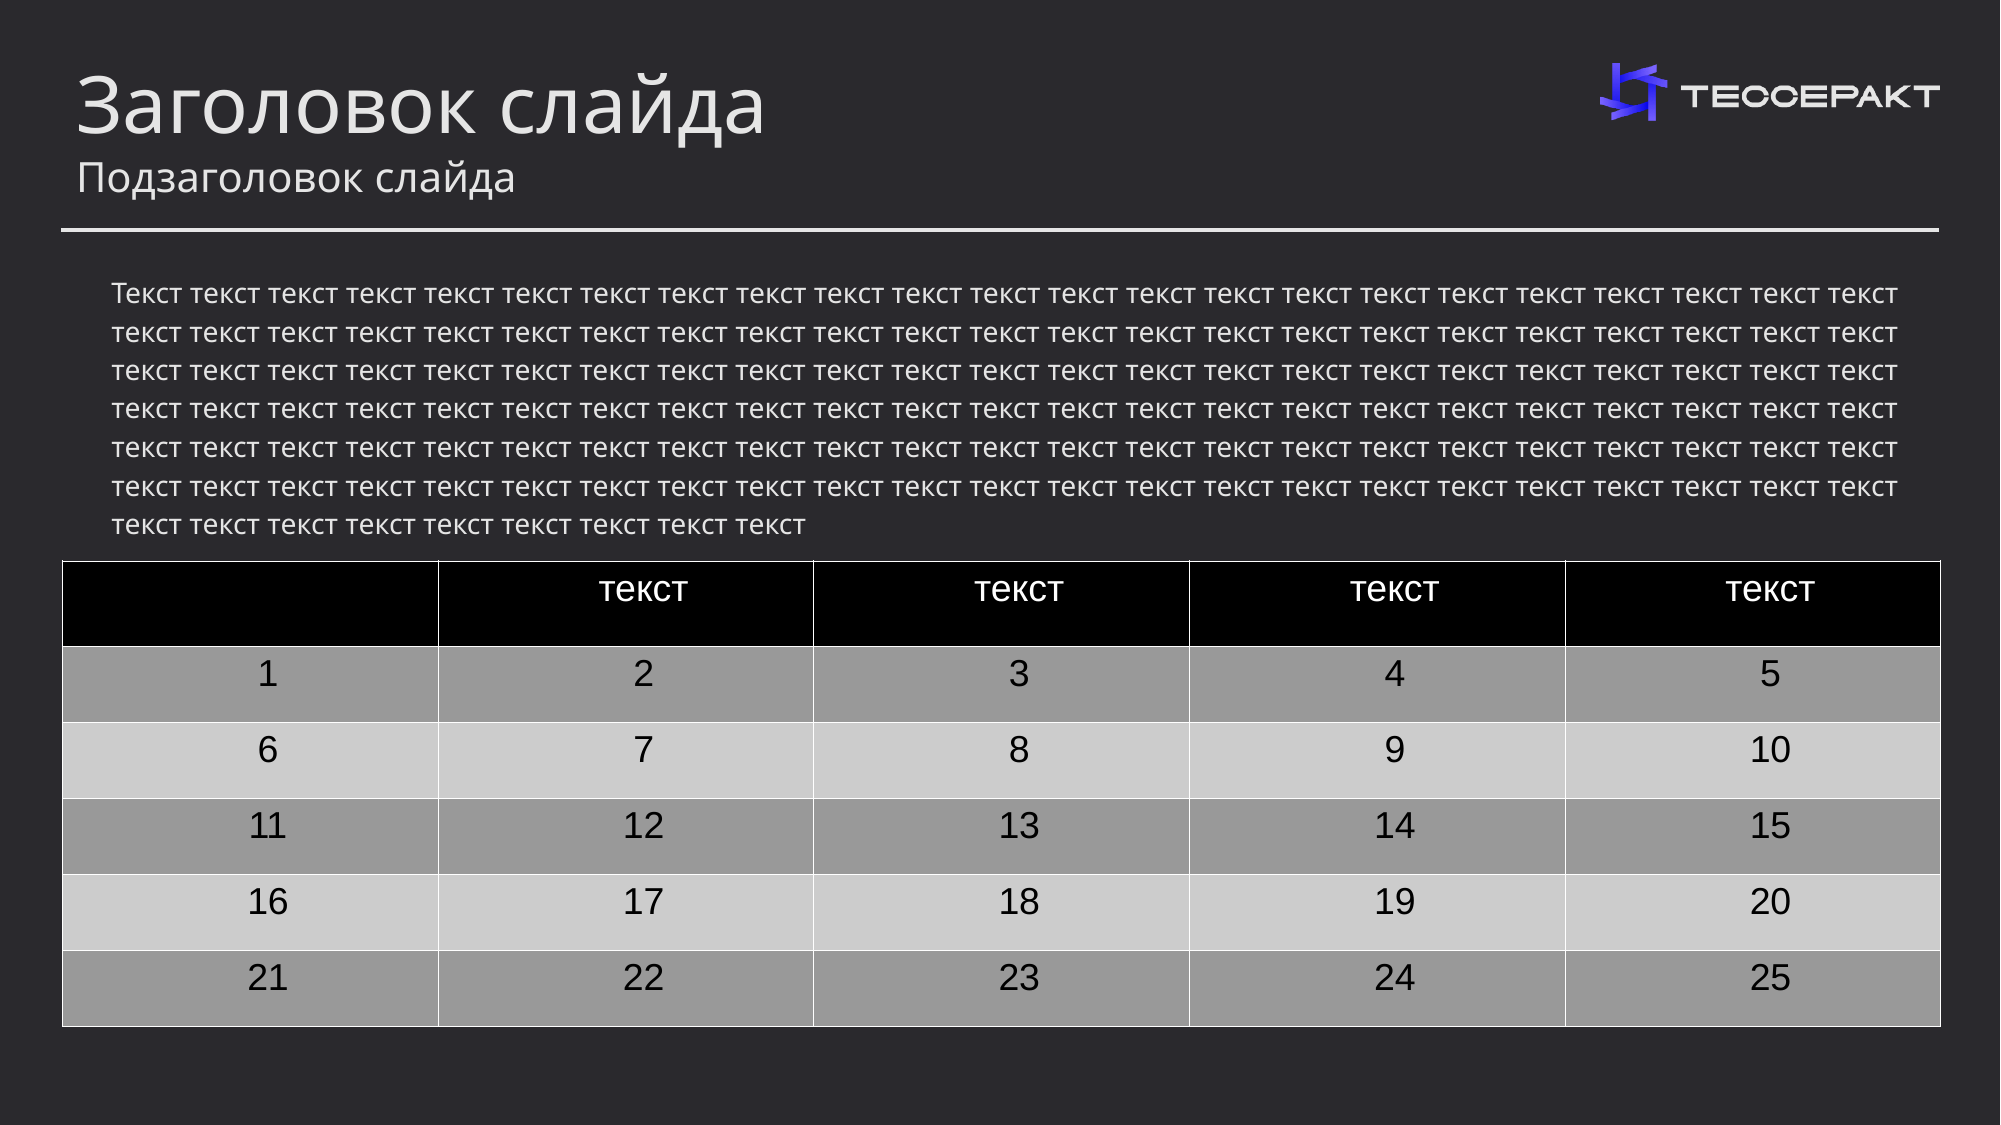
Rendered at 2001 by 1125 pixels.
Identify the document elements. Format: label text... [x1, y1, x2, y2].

table_cell 17 [439, 875, 813, 950]
table_cell 2 [439, 647, 813, 722]
table_cell 24 [1190, 951, 1565, 1026]
picture [1600, 63, 1940, 121]
table_cell 9 [1190, 723, 1565, 798]
list Подзаголовок слайда [60, 152, 768, 237]
table_cell 18 [814, 875, 1189, 950]
table_cell 25 [1566, 951, 1940, 1026]
table_cell 12 [439, 799, 813, 874]
title Заголовок слайда [60, 63, 1445, 159]
table_cell 22 [439, 951, 813, 1026]
table_header текст [814, 562, 1189, 646]
table_cell 10 [1566, 723, 1940, 798]
table_cell 14 [1190, 799, 1565, 874]
table_cell 4 [1190, 647, 1565, 722]
table_cell 15 [1566, 799, 1940, 874]
table_cell 6 [63, 723, 438, 798]
table_cell 1 [63, 647, 438, 722]
table_cell 3 [814, 647, 1189, 722]
table_header текст [63, 562, 438, 646]
table_cell 8 [814, 723, 1189, 798]
table_header текст [1566, 562, 1940, 646]
table_cell 20 [1566, 875, 1940, 950]
table_cell 13 [814, 799, 1189, 874]
table_cell 5 [1566, 647, 1940, 722]
table_cell 23 [814, 951, 1189, 1026]
table_cell 7 [439, 723, 813, 798]
table_cell 19 [1190, 875, 1565, 950]
table_header текст [1190, 562, 1565, 646]
list Текст текст текст текст текст текст текст текст текст текст текст текст текст текст текст текст текст текст текст текст текст текст текст текст текст текст текст текст текст текст текст текст текст текст текст текст текст текст текст текст текст текст текст текст текст текст текст текст текст текст текст текст текст текст текст текст текст текст текст текст текст текст текст текст текст текст текст текст текст текст текст текст текст текст текст текст текст текст текст текст текст текст текст текст текст текст текст текст текст текст текст текст текст текст текст текст текст текст текст текст текст текст текст текст текст текст текст текст текст текст текст текст текст текст текст текст текст текст текст текст текст текст текст текст текст текст текст текст текст текст текст текст текст текст текст текст текст текст текст текст текст текст текст текст текст текст текст [96, 265, 1926, 553]
table_cell 16 [63, 875, 438, 950]
table_cell 21 [63, 951, 438, 1026]
table_header текст [439, 562, 813, 646]
table_cell 11 [63, 799, 438, 874]
